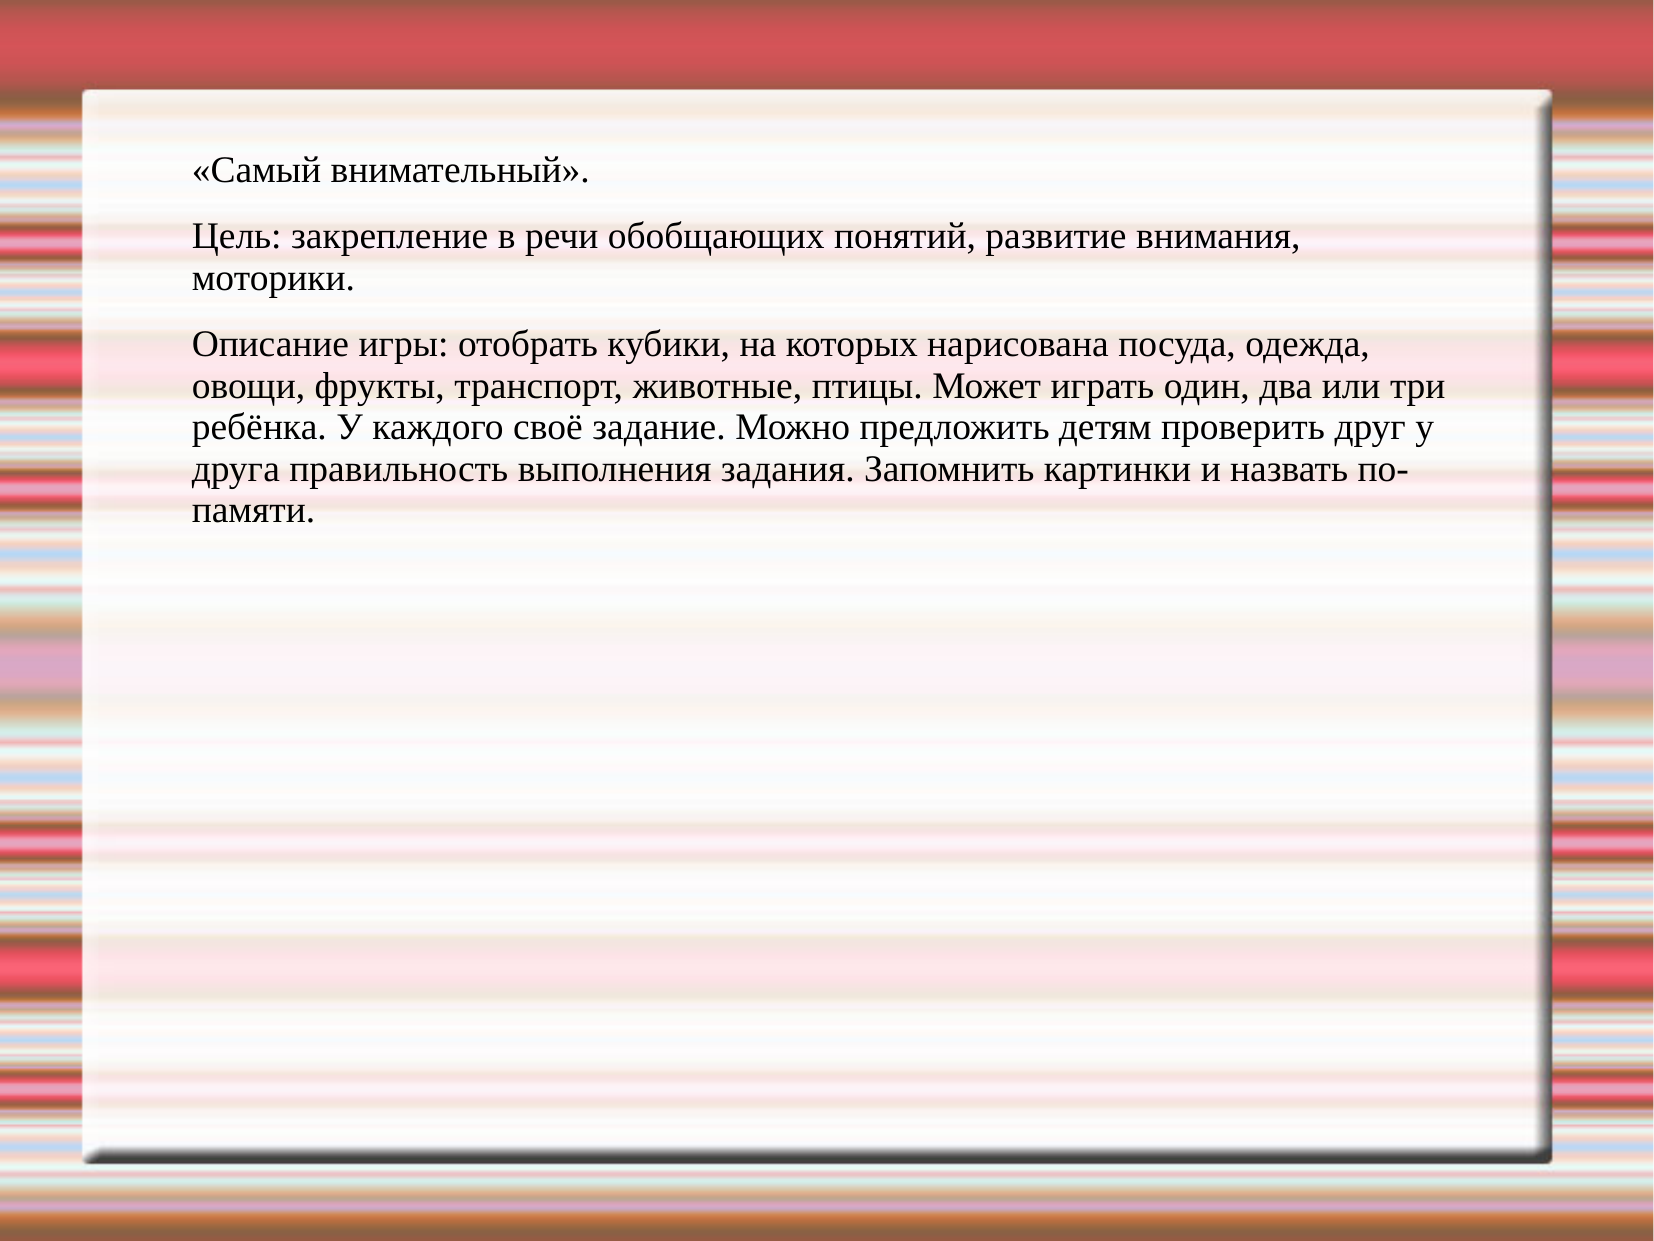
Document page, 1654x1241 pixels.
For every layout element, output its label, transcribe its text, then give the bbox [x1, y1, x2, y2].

text_box «Самый внимательный». Цель: закрепление в речи обобщающих понятий, развитие внимания, моторики. Описание игры: отобрать кубики, на которых нарисована посуда, одежда, овощи, фрукты, транспорт, животные, птицы. Может играть один, два или три ребёнка. У каждого своё задание. Можно предложить детям проверить друг у друга правильность выполнения задания. Запомнить картинки и назвать по-памяти. [177, 141, 1477, 614]
picture [0, 0, 1654, 1241]
